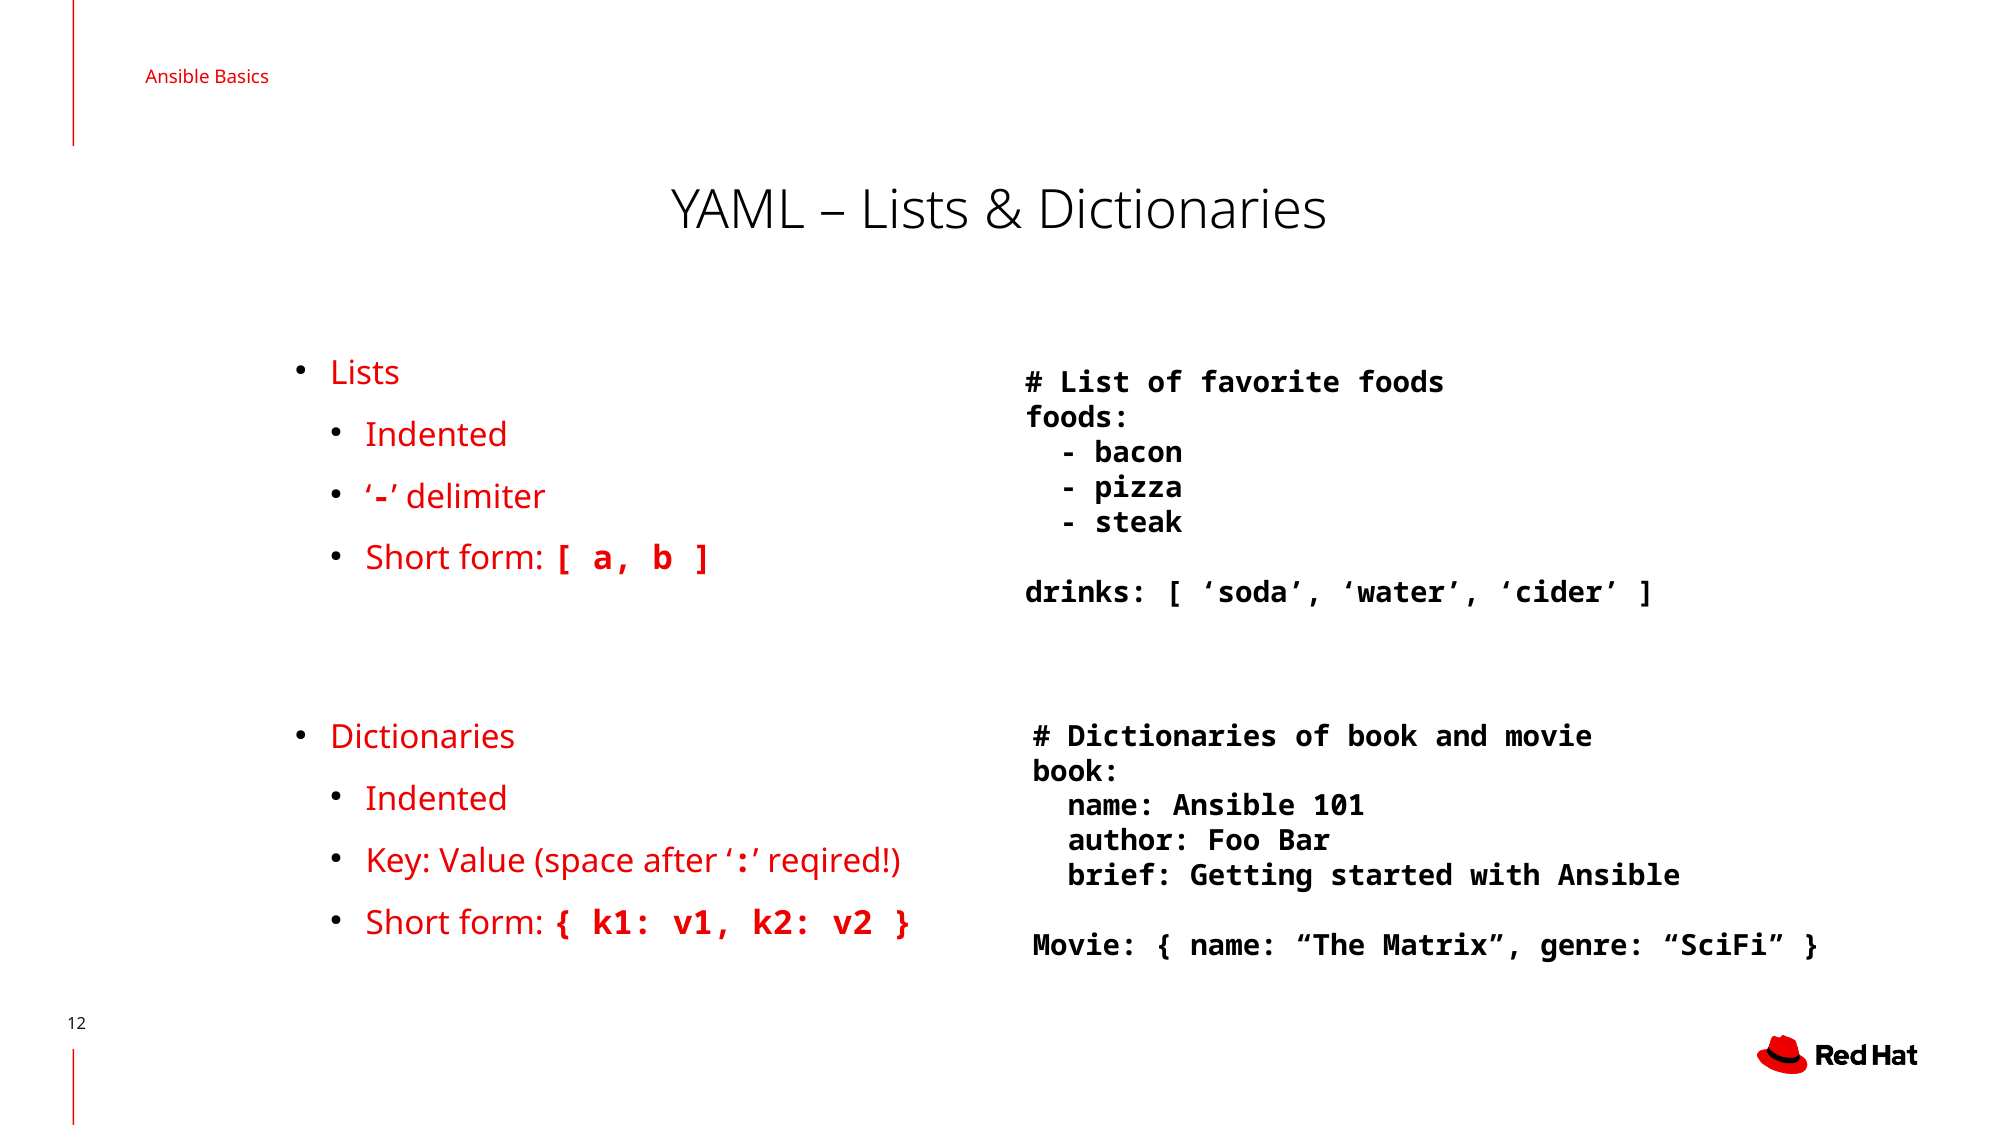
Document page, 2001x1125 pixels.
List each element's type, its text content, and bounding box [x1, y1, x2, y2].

text_box Lists Indented ‘-’ delimiter Short form: [ a, b ] [294, 329, 883, 568]
text_box # Dictionaries of book and movie book: name: Ansible 101 author: Foo Bar brief: Getting started with Ansible Movie: { name: “The Matrix”, genre: “SciFi” } [1018, 709, 1911, 1004]
text_box # List of favorite foods foods: - bacon - pizza - steak drinks: [ ‘soda’, ‘water’, ‘cider’ ] [1010, 356, 1764, 616]
text_box Dictionaries Indented Key: Value (space after ‘:’ reqired!) Short form: { k1: v1, k2: v2 } [294, 693, 977, 932]
picture [1757, 1035, 1918, 1074]
title YAML – Lists & Dictionaries [287, 155, 1713, 315]
subtitle Ansible Basics [73, 9, 918, 143]
